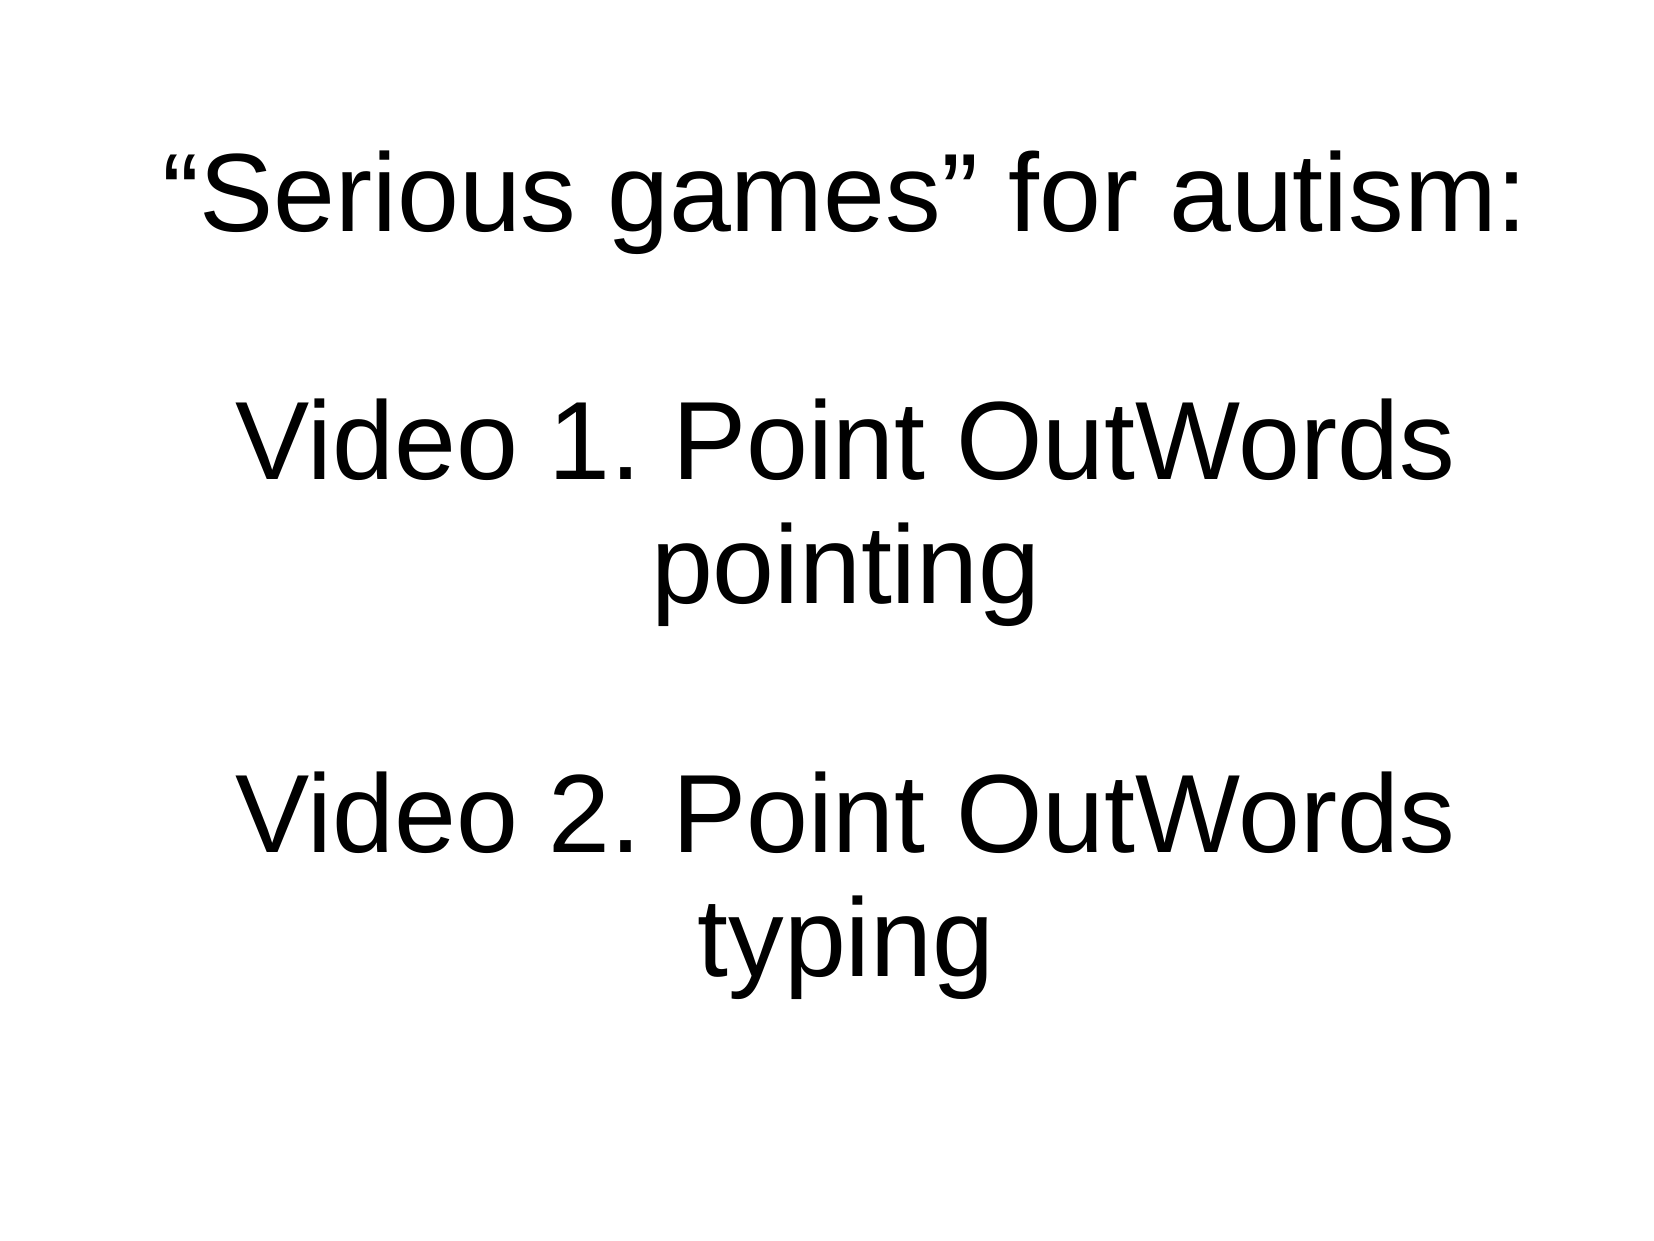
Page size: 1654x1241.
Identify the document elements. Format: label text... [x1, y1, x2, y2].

title “Serious games” for autism: Video 1. Point OutWords pointing Video 2. Point OutWords typing [101, 130, 1591, 1000]
